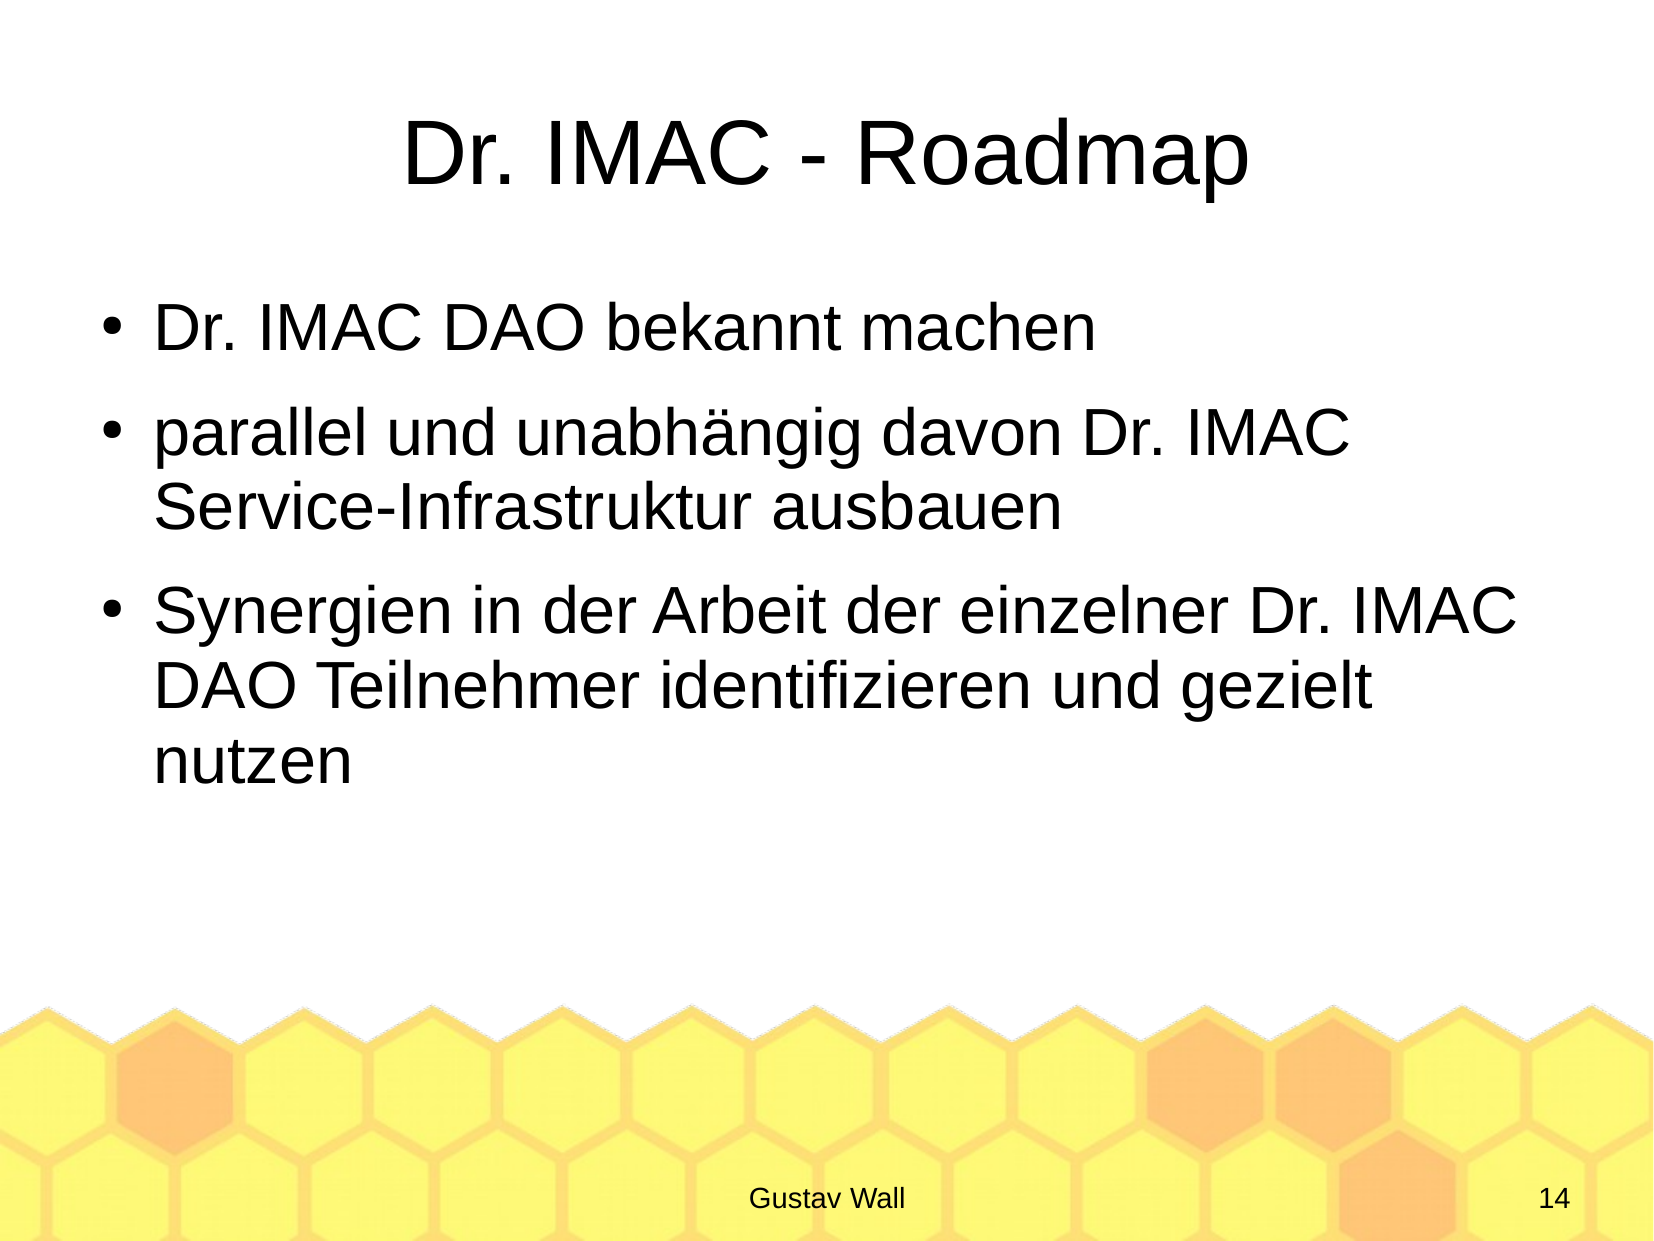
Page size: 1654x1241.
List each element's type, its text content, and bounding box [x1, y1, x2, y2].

picture [0, 1001, 1654, 1241]
list Dr. IMAC DAO bekannt machen parallel und unabhängig davon Dr. IMAC Service-Infrastruktur ausbauen Synergien in der Arbeit der einzelner Dr. IMAC DAO Teilnehmer identifizieren und gezielt nutzen [82, 290, 1571, 1010]
title Dr. IMAC - Roadmap [82, 49, 1571, 257]
